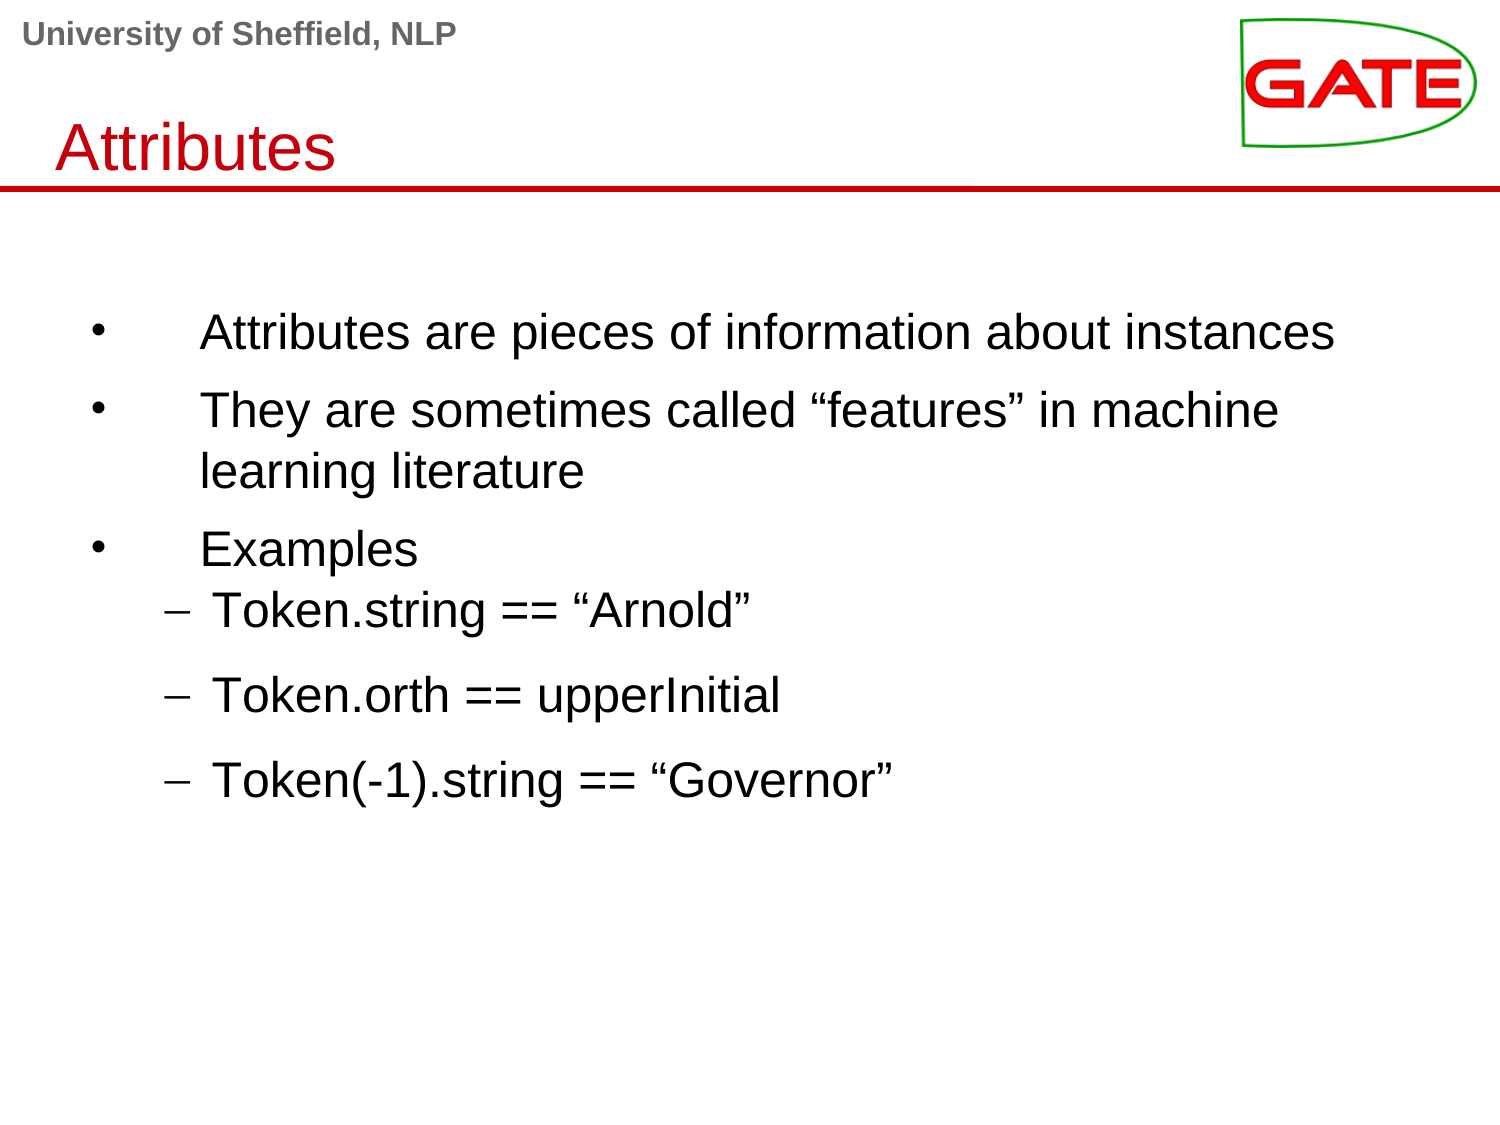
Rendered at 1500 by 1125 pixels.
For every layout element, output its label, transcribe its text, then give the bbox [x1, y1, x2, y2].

picture [1240, 18, 1477, 148]
title Attributes [41, 37, 1391, 254]
list Attributes are pieces of information about instances They are sometimes called “features” in machine learning literature Examples Token.string == “Arnold” Token.orth == upperInitial Token(-1).string == “Governor” [75, 290, 1425, 1034]
